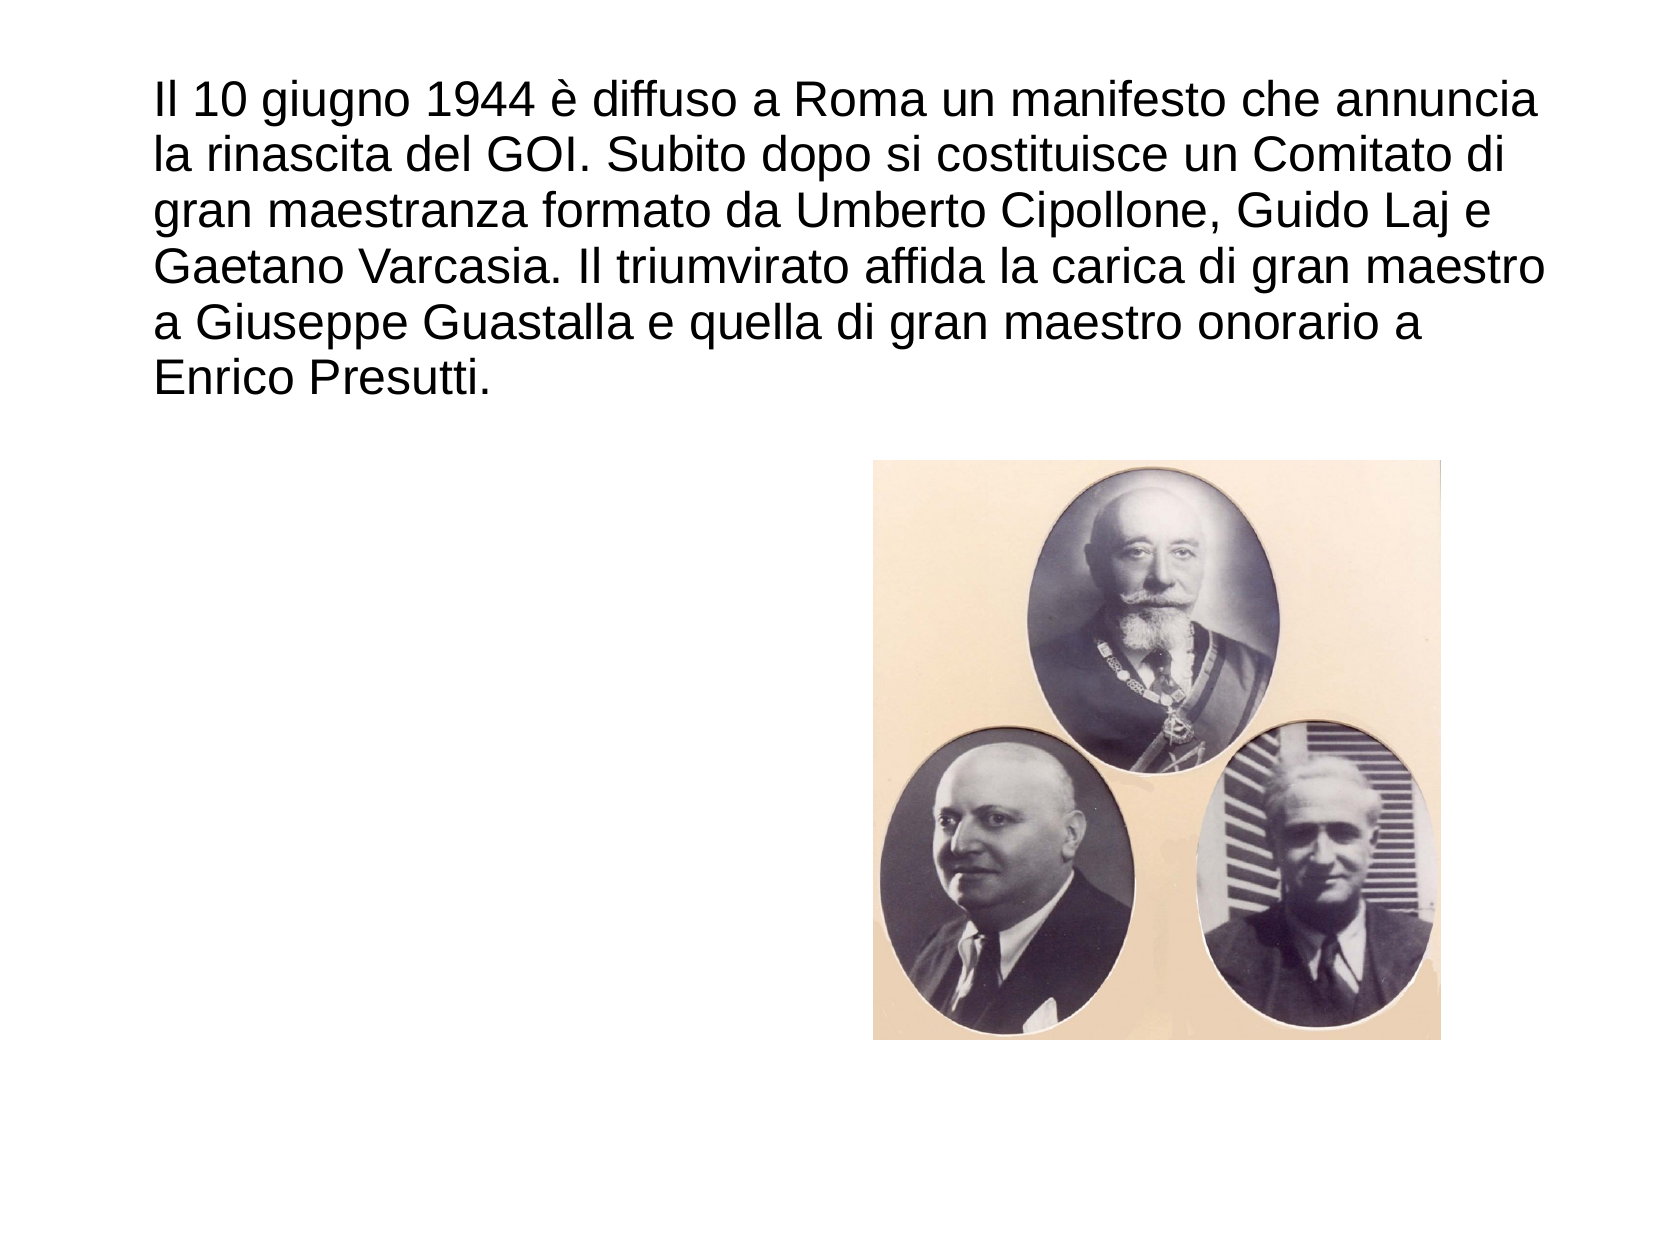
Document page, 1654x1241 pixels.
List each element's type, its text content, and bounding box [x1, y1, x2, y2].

picture [873, 460, 1441, 1040]
list Il 10 giugno 1944 è diffuso a Roma un manifesto che annuncia la rinascita del GOI. Subito dopo si costituisce un Comitato di gran maestranza formato da Umberto Cipollone, Guido Laj e Gaetano Varcasia. Il triumvirato affida la carica di gran maestro a Giuseppe Guastalla e quella di gran maestro onorario a Enrico Presutti. [82, 70, 1571, 1146]
